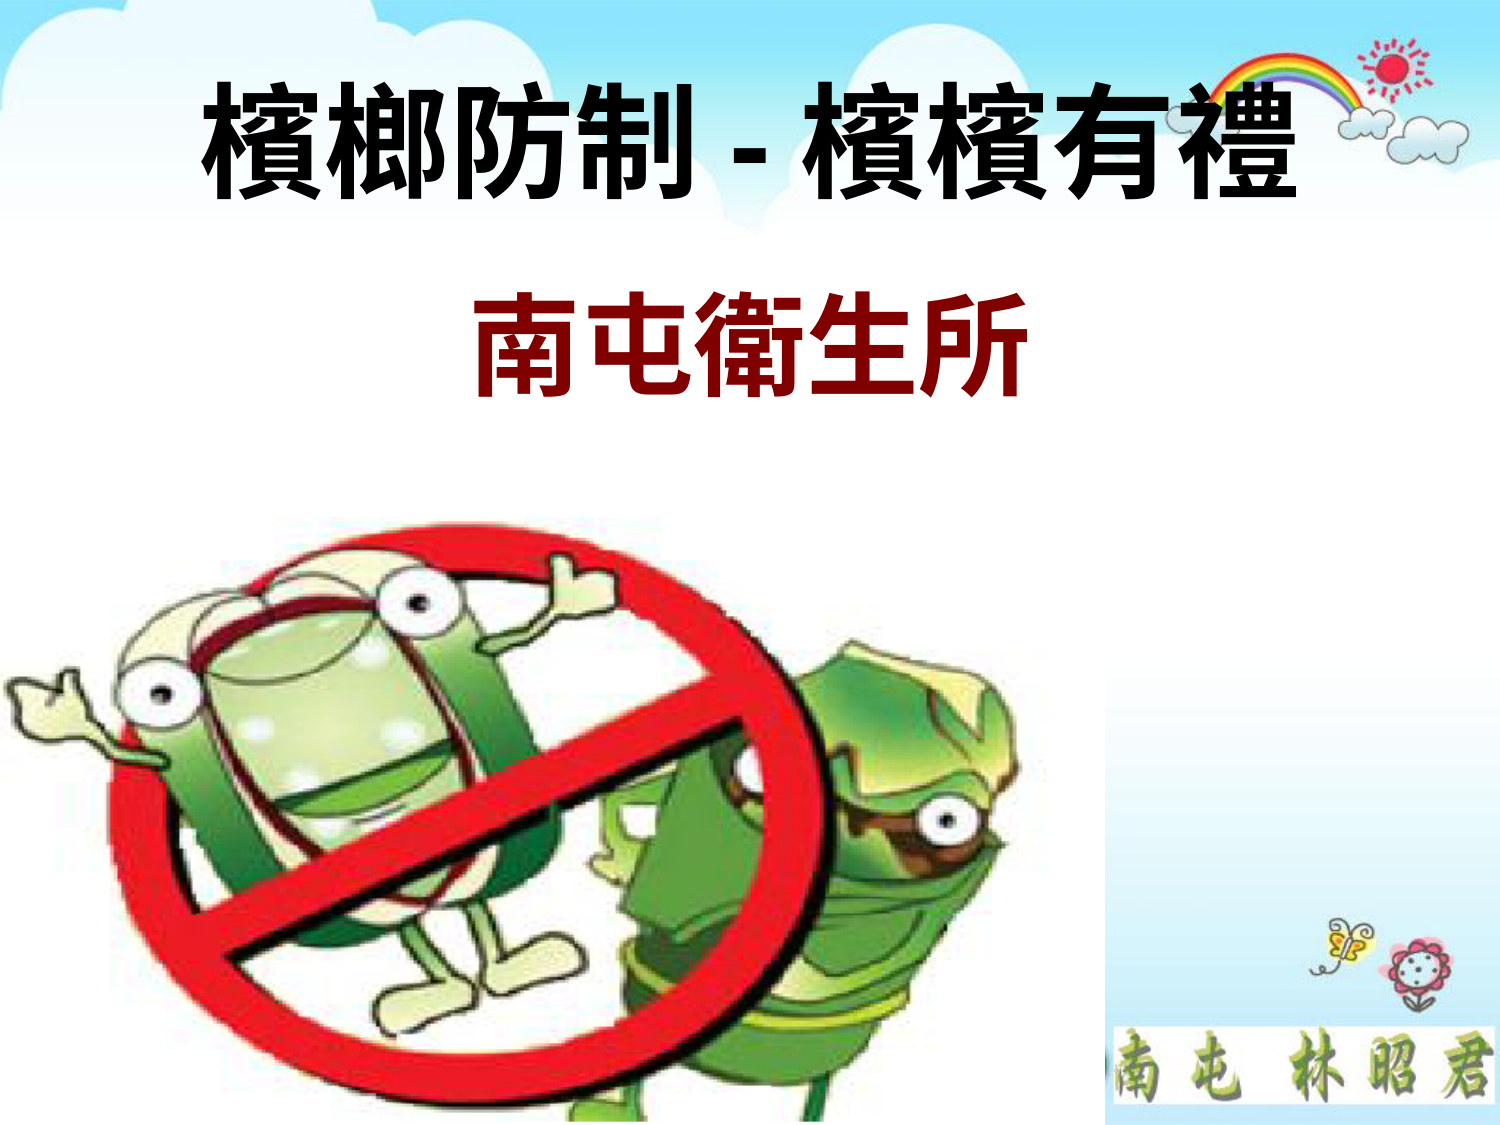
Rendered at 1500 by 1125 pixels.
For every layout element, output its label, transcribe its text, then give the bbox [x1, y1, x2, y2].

text_box 南屯衛生所 [360, 267, 1140, 417]
title 檳榔防制-檳檳有禮 [75, 45, 1426, 233]
picture [0, 517, 1105, 1125]
